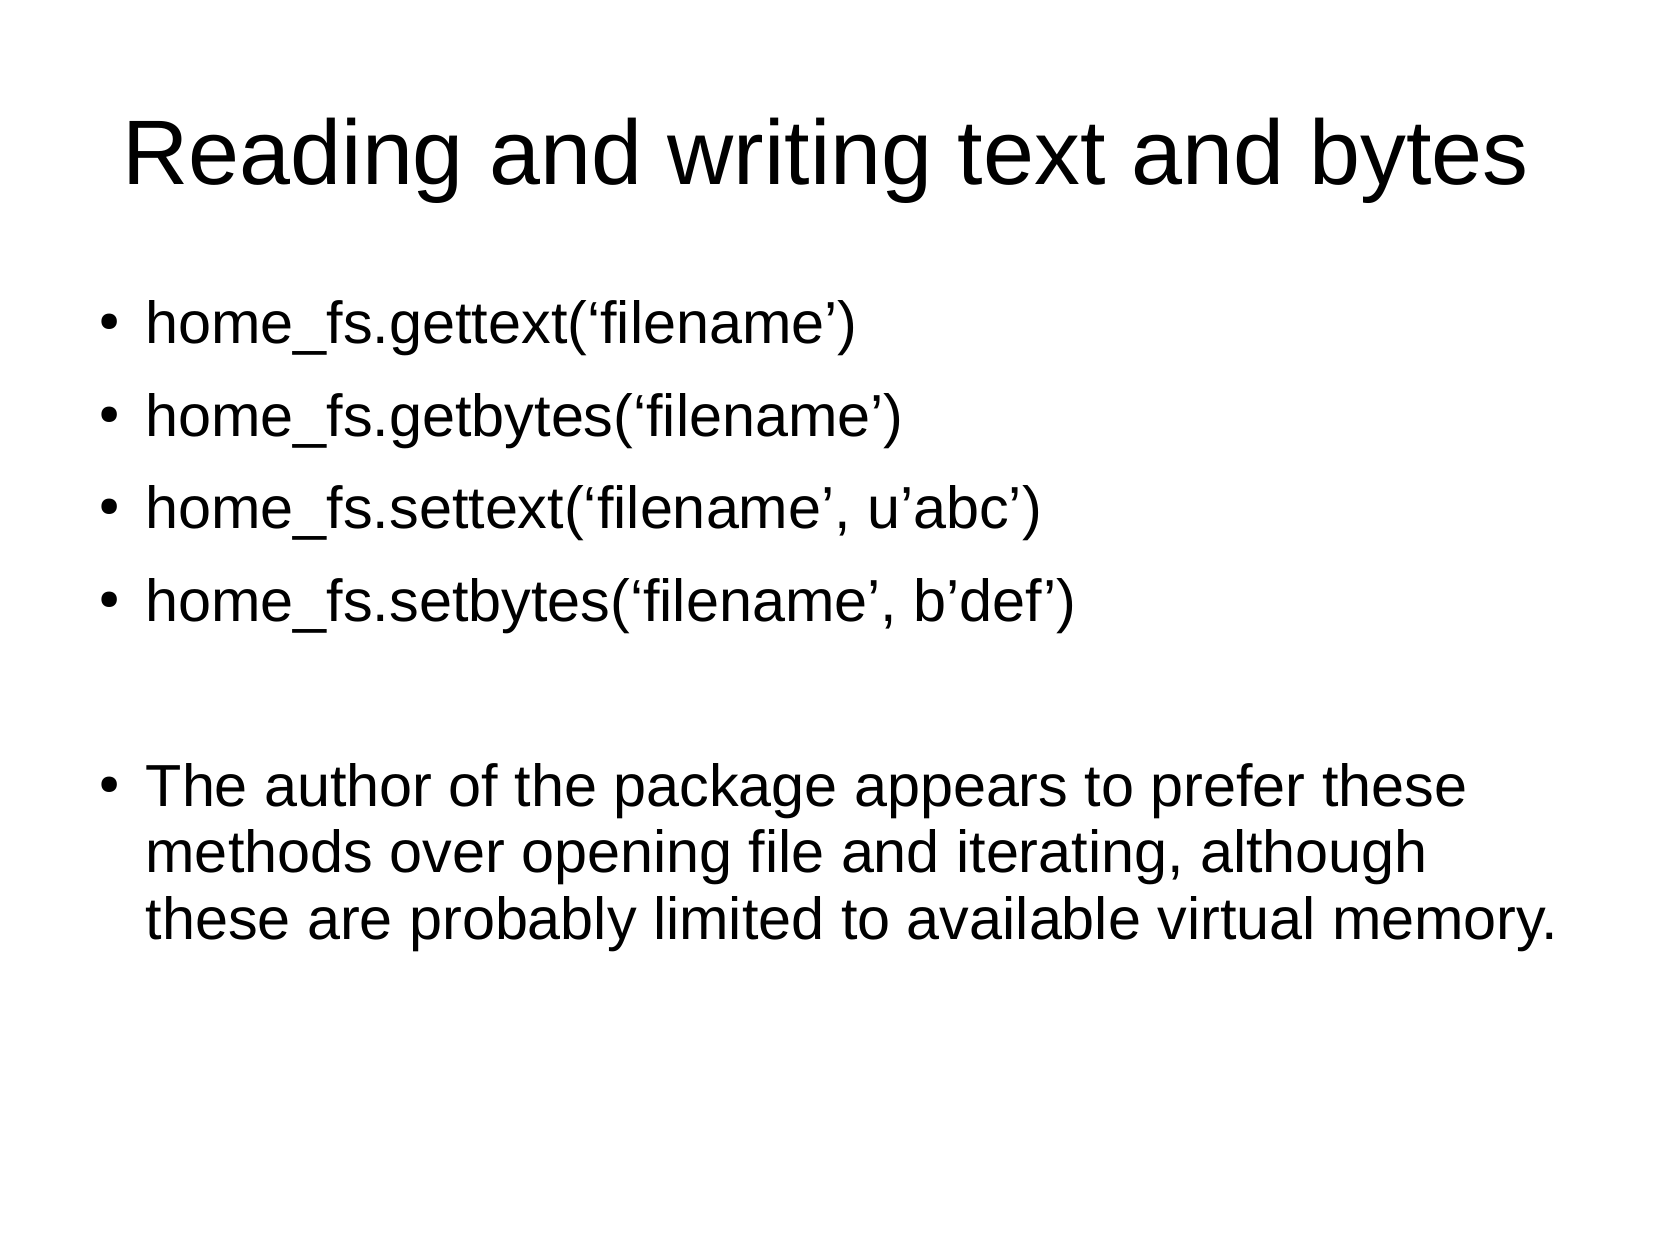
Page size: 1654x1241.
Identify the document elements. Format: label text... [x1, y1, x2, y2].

title Reading and writing text and bytes [82, 49, 1571, 257]
list home_fs.gettext(‘filename’) home_fs.getbytes(‘filename’) home_fs.settext(‘filename’, u’abc’) home_fs.setbytes(‘filename’, b’def’) The author of the package appears to prefer these methods over opening file and iterating, although these are probably limited to available virtual memory. [82, 290, 1571, 1010]
